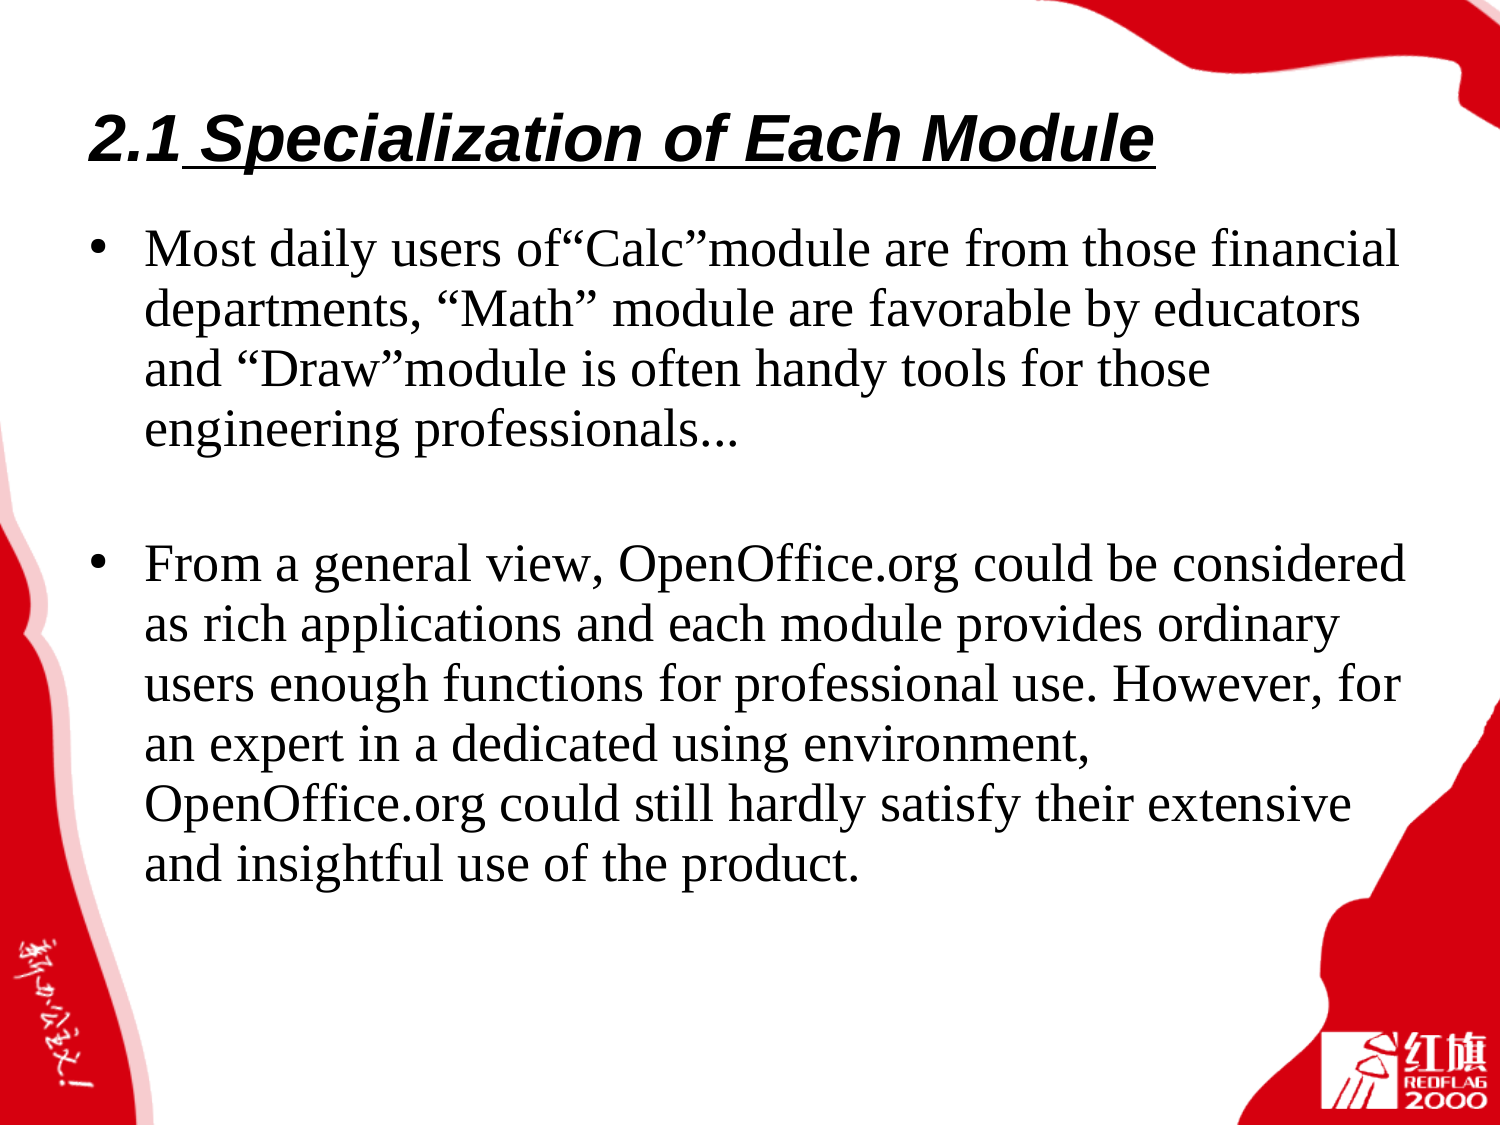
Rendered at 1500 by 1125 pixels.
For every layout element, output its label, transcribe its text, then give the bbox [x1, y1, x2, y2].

picture [0, 0, 1500, 1125]
title 2.1 Specialization of Each Module [75, 45, 1426, 233]
list Most daily users of“Calc”module are from those financial departments, “Math” module are favorable by educators and “Draw”module is often handy tools for those engineering professionals... From a general view, OpenOffice.org could be considered as rich applications and each module provides ordinary users enough functions for professional use. However, for an expert in a dedicated using environment, OpenOffice.org could still hardly satisfy their extensive and insightful use of the product. [88, 217, 1439, 986]
